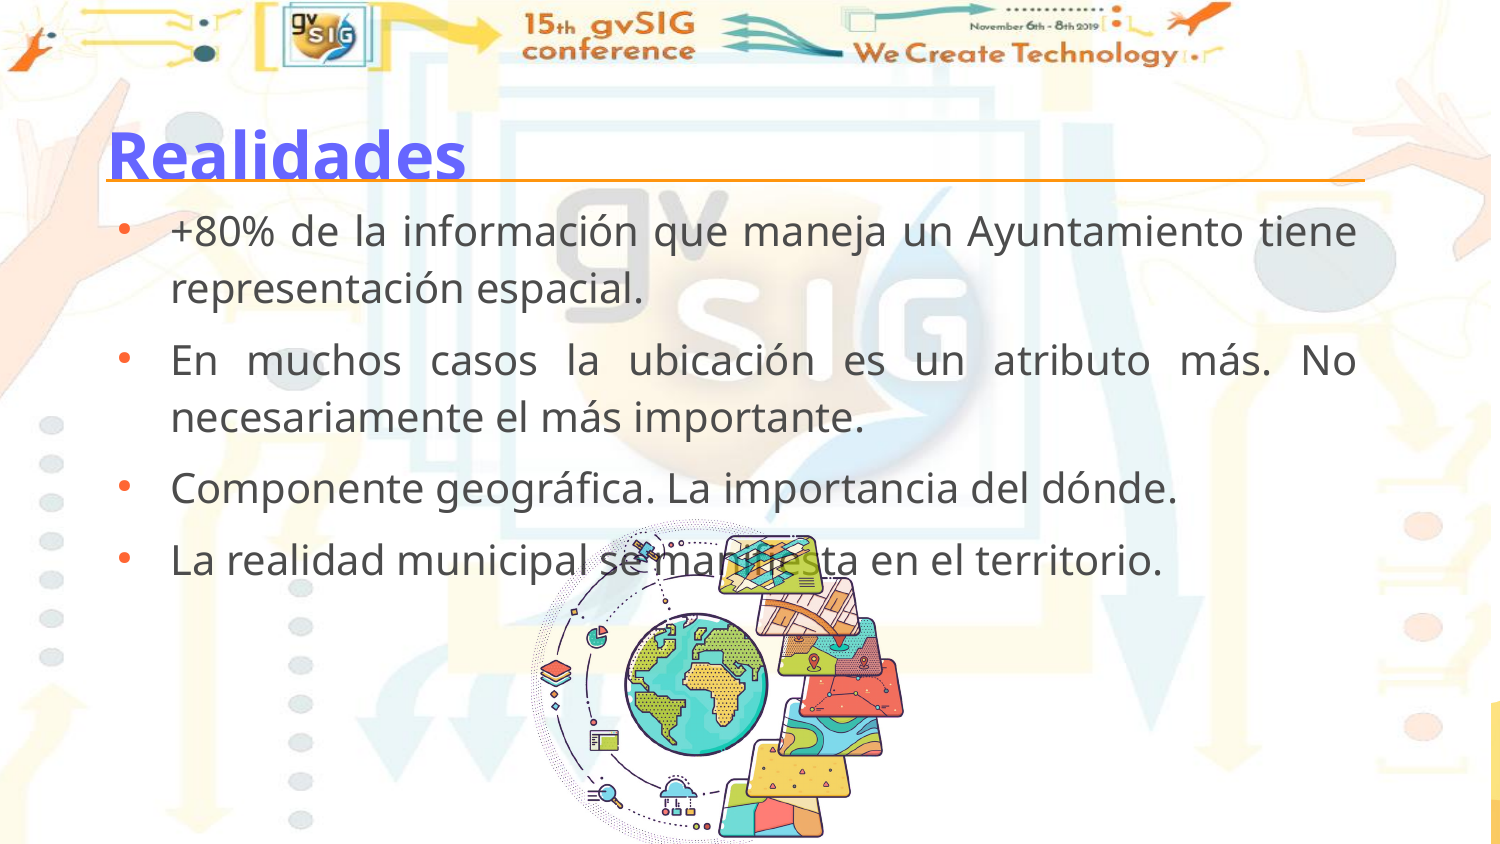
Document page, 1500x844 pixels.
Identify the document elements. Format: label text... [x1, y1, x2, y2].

picture [0, 0, 1500, 844]
title Realidades [106, 115, 1457, 193]
list +80% de la información que maneja un Ayuntamiento tiene representación espacial. En muchos casos la ubicación es un atributo más. No necesariamente el más importante. Componente geográfica. La importancia del dónde. La realidad municipal se manifiesta en el territorio. [99, 129, 1359, 770]
